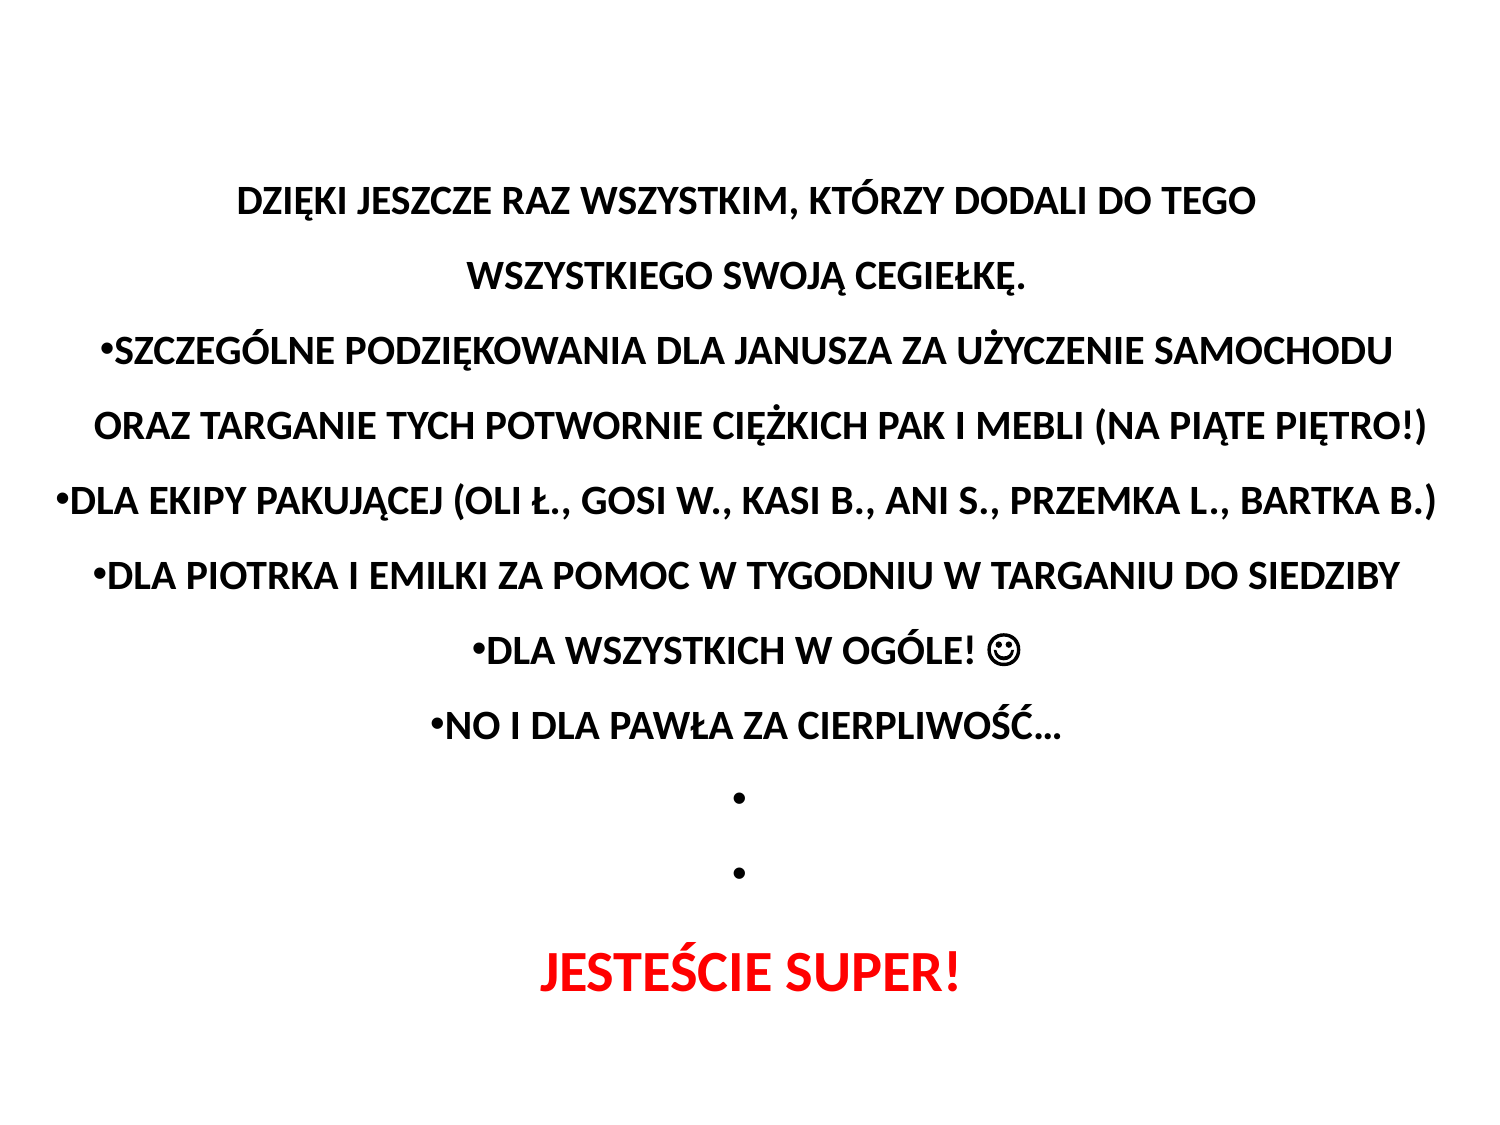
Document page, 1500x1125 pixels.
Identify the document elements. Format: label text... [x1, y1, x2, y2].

text_box DZIĘKI JESZCZE RAZ WSZYSTKIM, KTÓRZY DODALI DO TEGO WSZYSTKIEGO SWOJĄ CEGIEŁKĘ. SZCZEGÓLNE PODZIĘKOWANIA DLA JANUSZA ZA UŻYCZENIE SAMOCHODU ORAZ TARGANIE TYCH POTWORNIE CIĘŻKICH PAK I MEBLI (NA PIĄTE PIĘTRO!) DLA EKIPY PAKUJĄCEJ (OLI Ł., GOSI W., KASI B., ANI S., PRZEMKA L., BARTKA B.) DLA PIOTRKA I EMILKI ZA POMOC W TYGODNIU W TARGANIU DO SIEDZIBY DLA WSZYSTKICH W OGÓLE!  NO I DLA PAWŁA ZA CIERPLIWOŚĆ… JESTEŚCIE SUPER! [35, 140, 1459, 1019]
